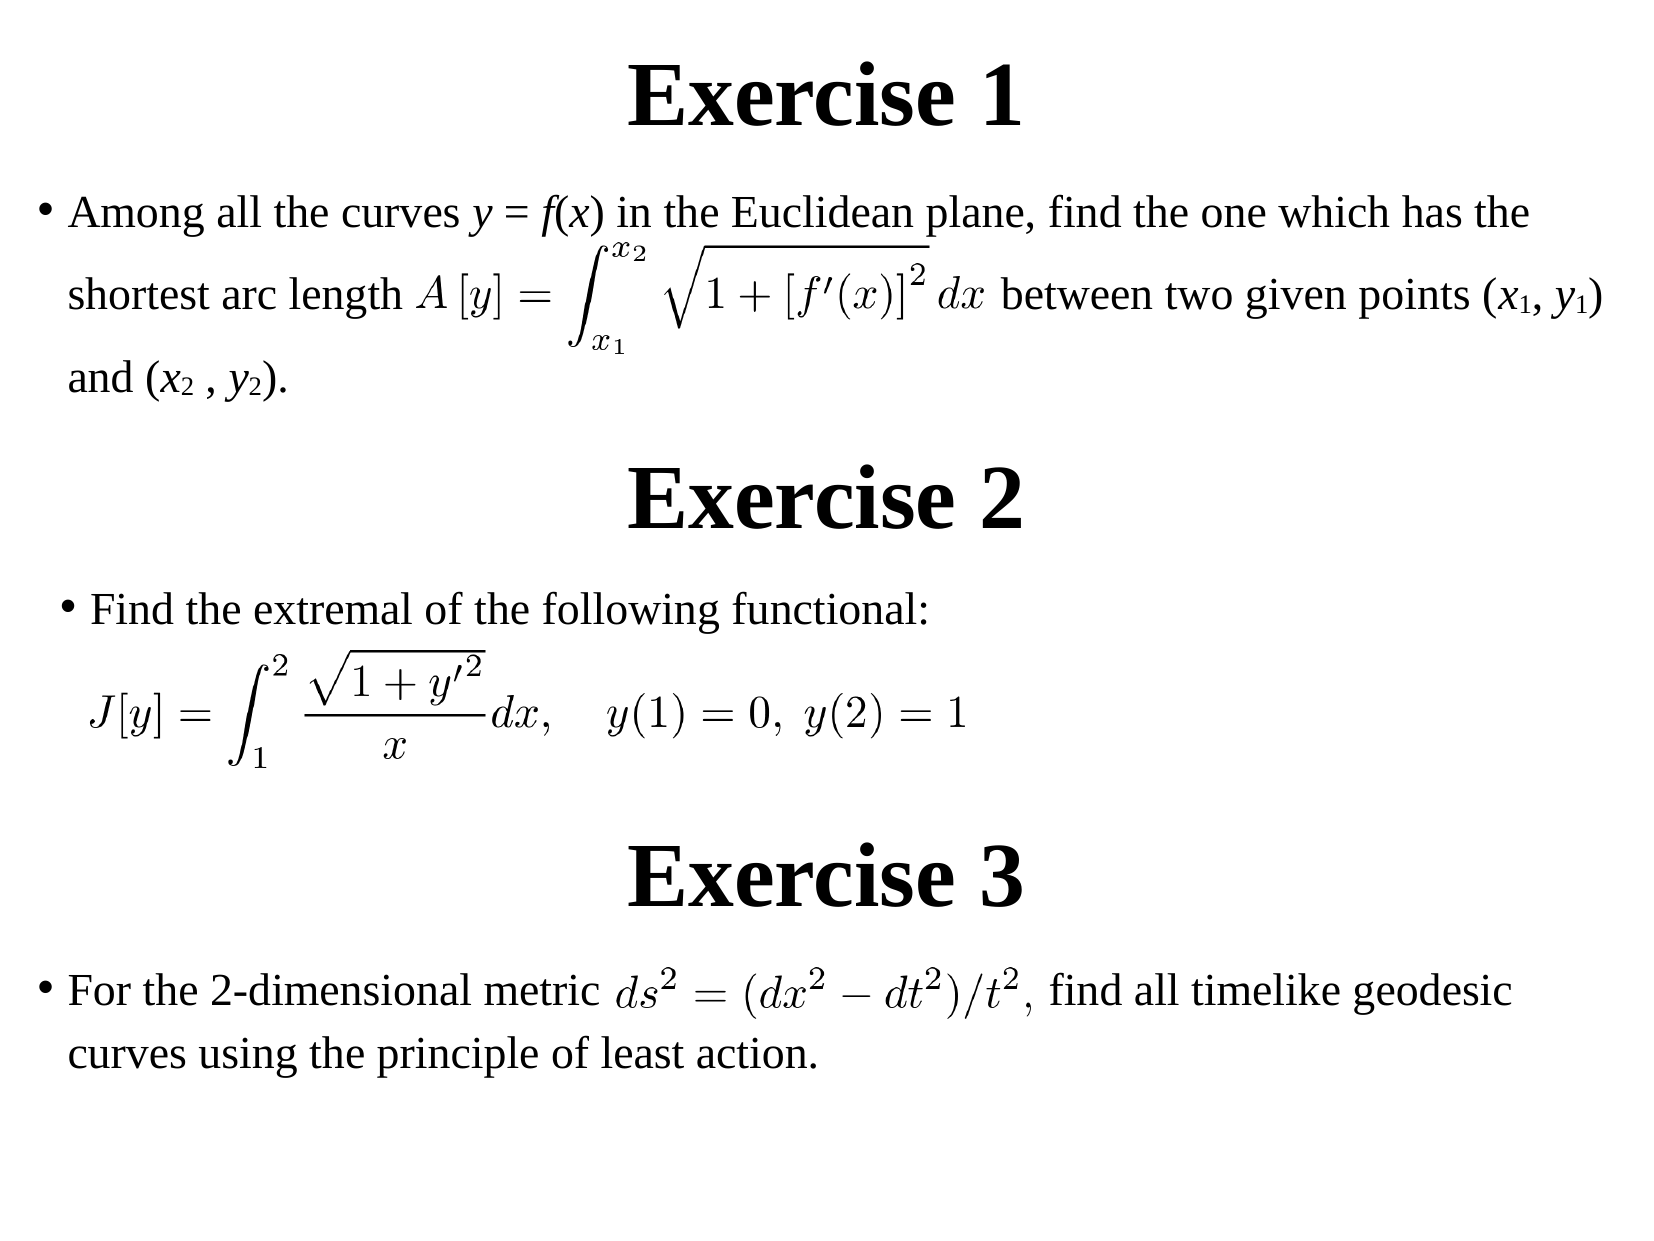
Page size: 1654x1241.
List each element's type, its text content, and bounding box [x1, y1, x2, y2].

title Exercise 2 [82, 445, 1571, 538]
list For the 2-dimensional metric find all timelike geodesic curves using the principle of least action. [37, 951, 1613, 1078]
picture [89, 650, 965, 768]
picture [415, 242, 984, 354]
picture [616, 967, 1031, 1019]
list Find the extremal of the following functional: [44, 543, 1635, 718]
list Among all the curves y = f(x) in the Euclidean plane, find the one which has the shortest arc length between two given points (x1, y1) and (x2 , y2). [37, 153, 1613, 413]
title Exercise 1 [82, 55, 1571, 121]
title Exercise 3 [82, 823, 1571, 916]
